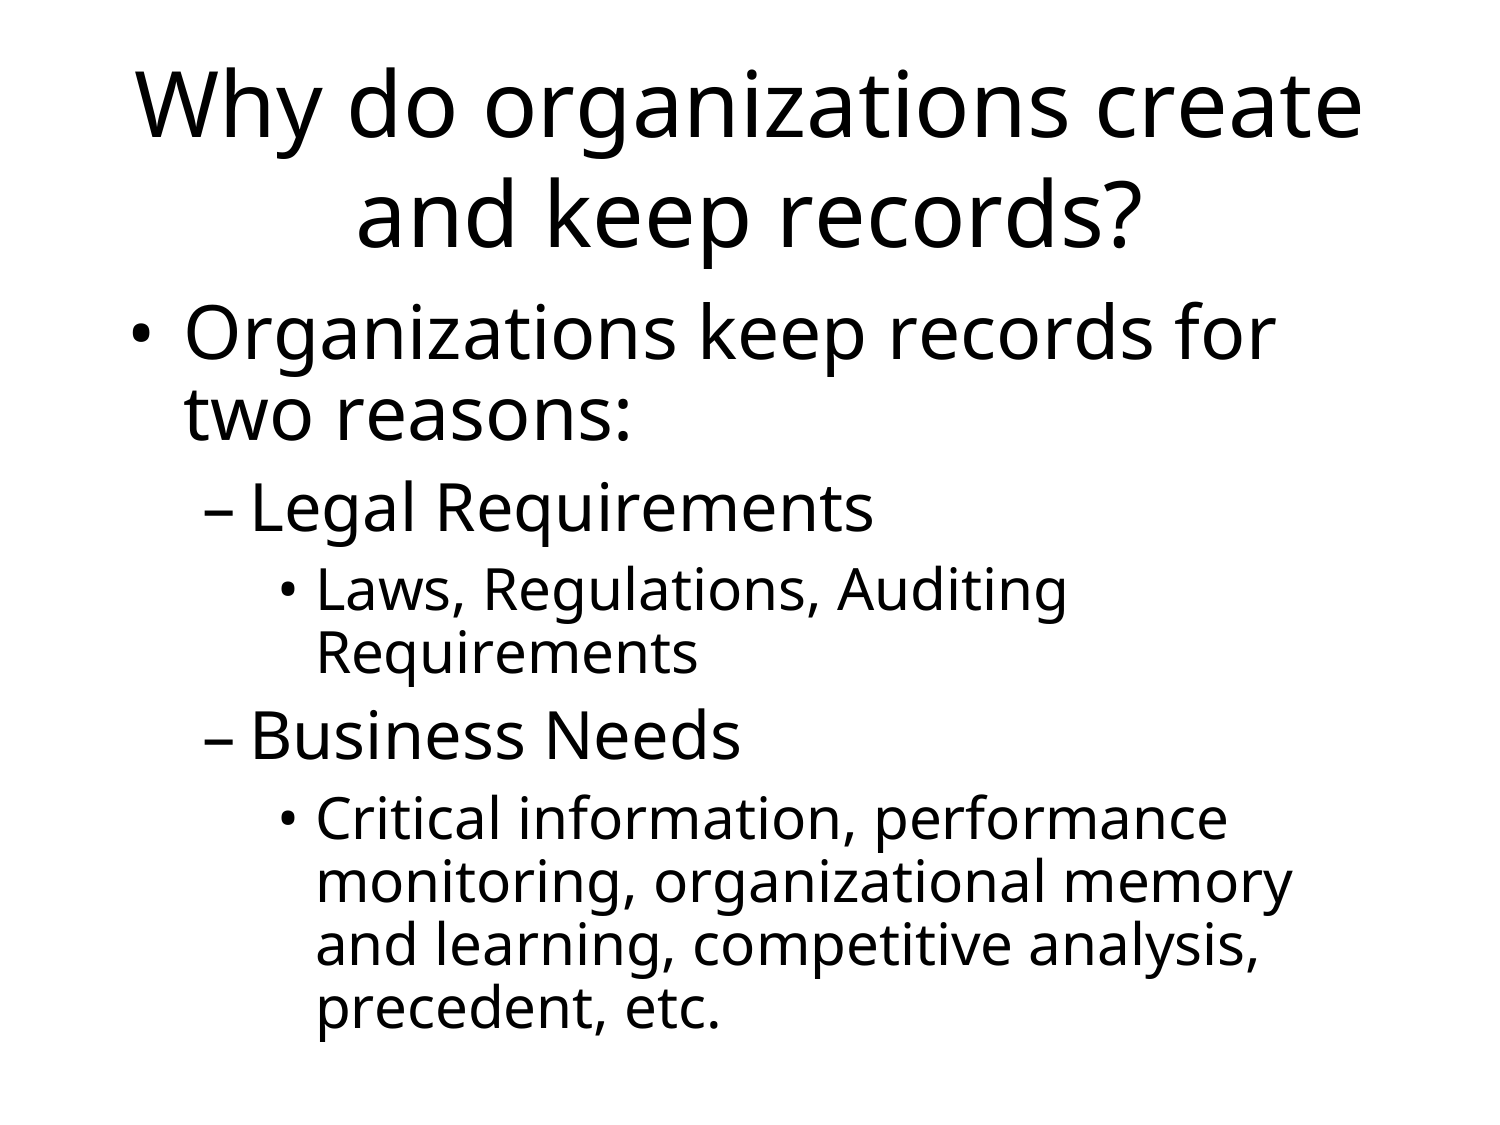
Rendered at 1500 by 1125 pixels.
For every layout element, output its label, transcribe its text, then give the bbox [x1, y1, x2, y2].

list Organizations keep records for two reasons: Legal Requirements Laws, Regulations, Auditing Requirements Business Needs Critical information, performance monitoring, organizational memory and learning, competitive analysis, precedent, etc. [112, 287, 1388, 1088]
title Why do organizations create and keep records? [112, 38, 1388, 274]
